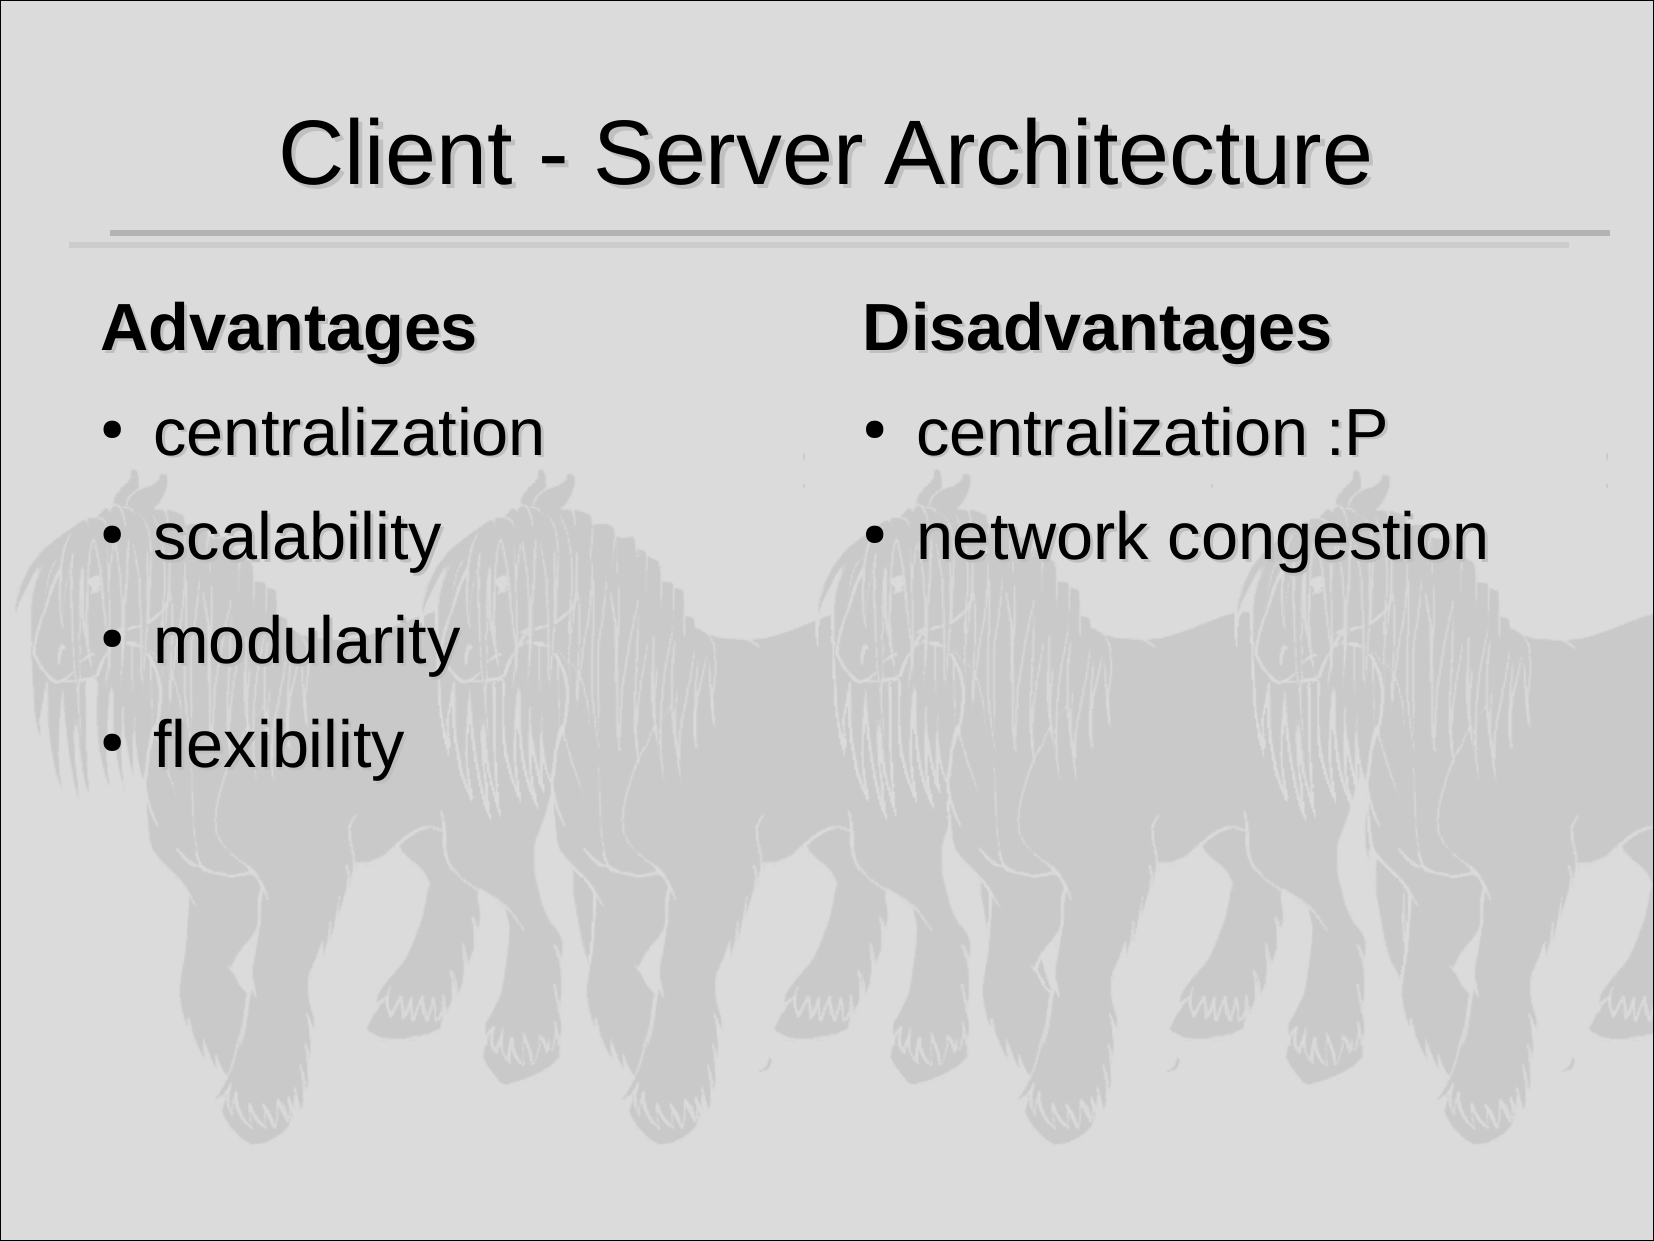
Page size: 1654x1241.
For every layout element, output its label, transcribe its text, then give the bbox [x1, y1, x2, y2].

list Disadvantages centralization :P network congestion [845, 290, 1572, 1109]
list Advantages centralization scalability modularity flexibility [82, 290, 809, 1109]
title Client - Server Architecture [82, 49, 1571, 257]
